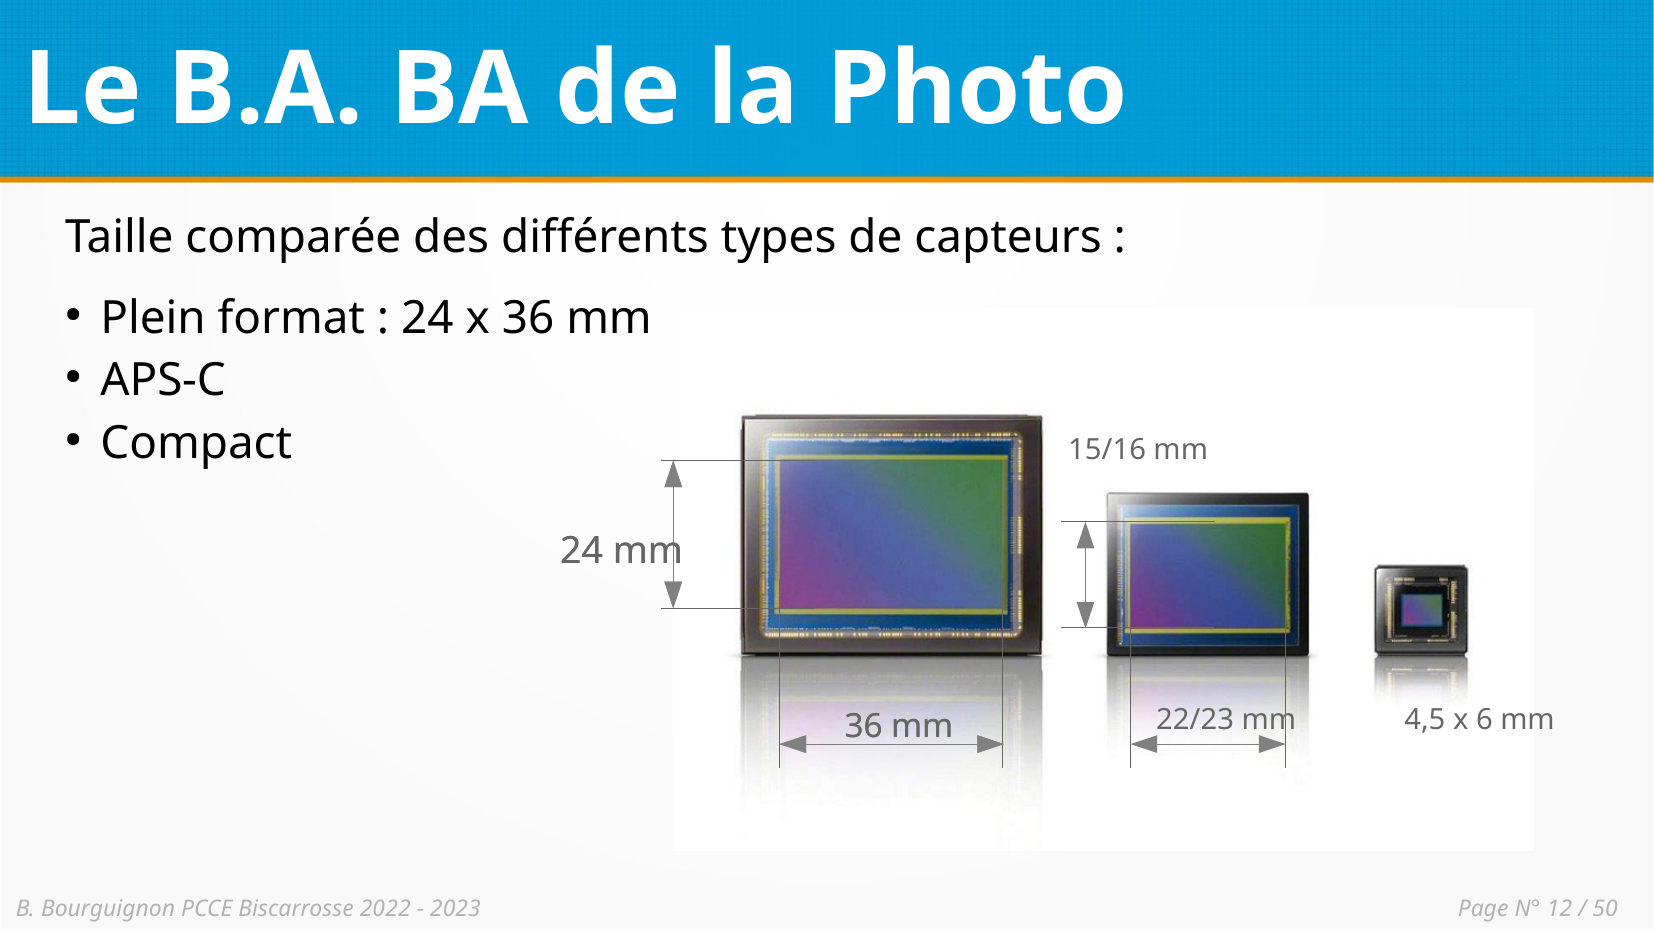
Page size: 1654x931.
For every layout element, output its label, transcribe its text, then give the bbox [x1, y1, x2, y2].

picture [0, 175, 1654, 931]
title Le B.A. BA de la Photo [23, 11, 1630, 154]
text_box 15/16 mm [1062, 424, 1197, 474]
text_box Taille comparée des différents types de capteurs : Plein format : 24 x 36 mm APS-C Compact [59, 198, 1009, 458]
text_box 24 mm [554, 519, 674, 579]
text_box 4,5 x 6 mm [1398, 693, 1540, 743]
text_box 36 mm [838, 698, 946, 752]
text_box 22/23 mm [1150, 693, 1285, 743]
